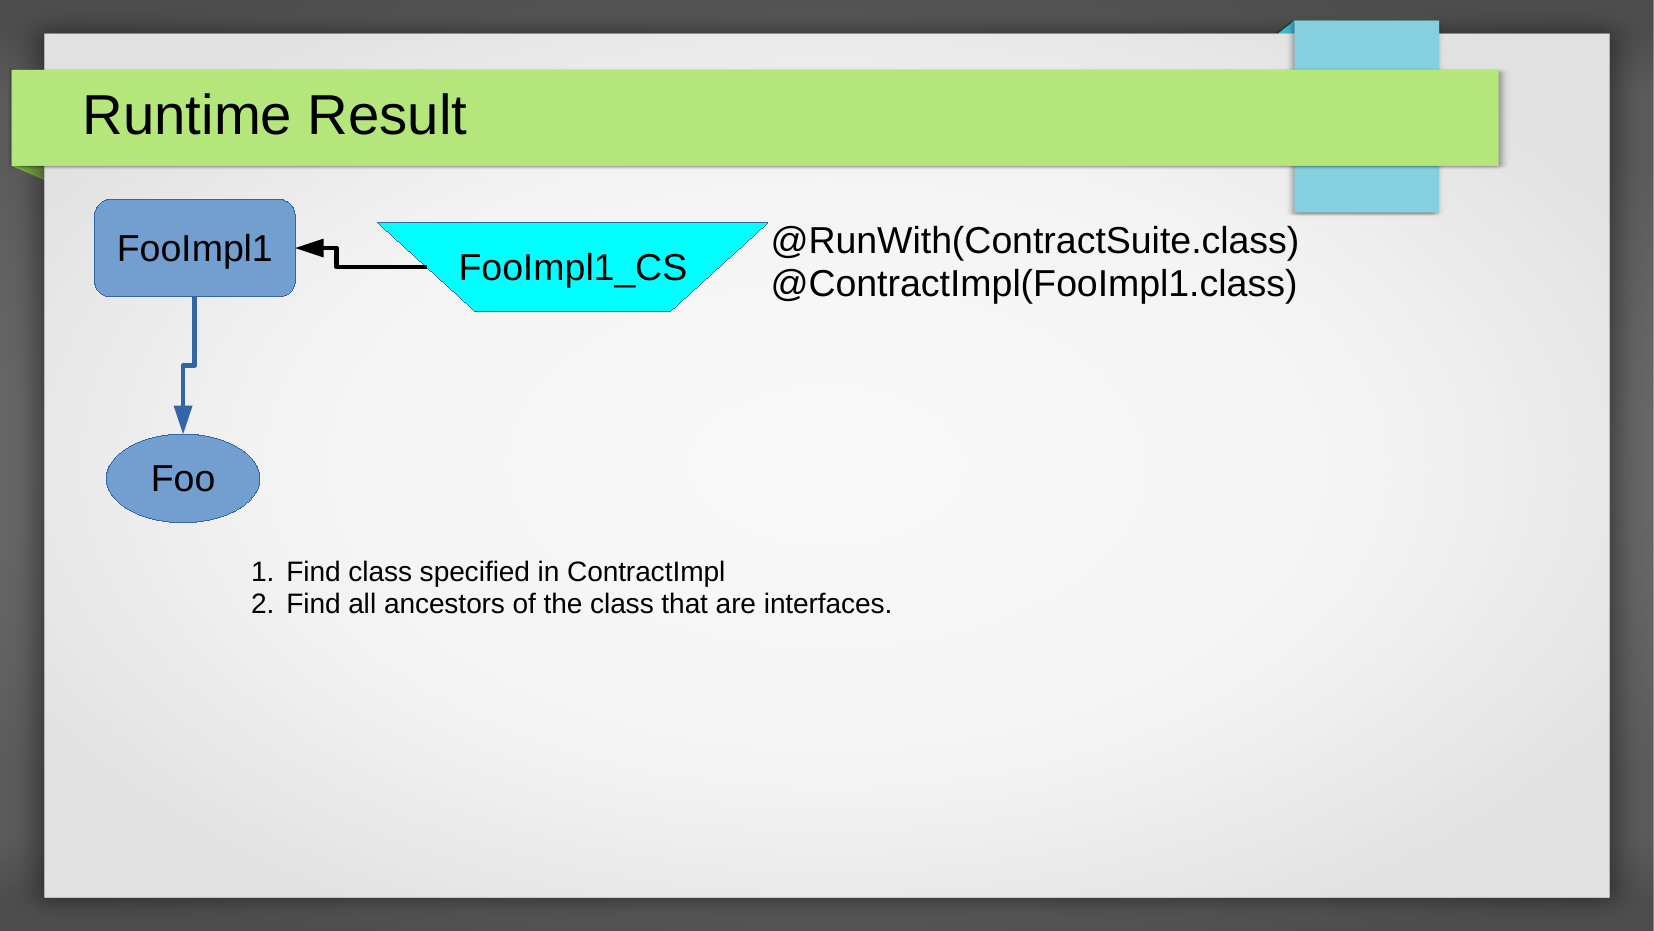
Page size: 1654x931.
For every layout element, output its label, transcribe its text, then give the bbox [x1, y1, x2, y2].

title Runtime Result [82, 70, 1264, 160]
text_box FooImpl1_CS [377, 222, 755, 312]
text_box FooImpl1 [94, 199, 296, 297]
picture [0, 0, 1654, 931]
text_box @RunWith(ContractSuite.class) @ContractImpl(FooImpl1.class) [755, 212, 1315, 312]
text_box Foo [106, 434, 260, 523]
text_box Find class specified in ContractImpl Find all ancestors of the class that are interfaces. [236, 549, 1418, 876]
